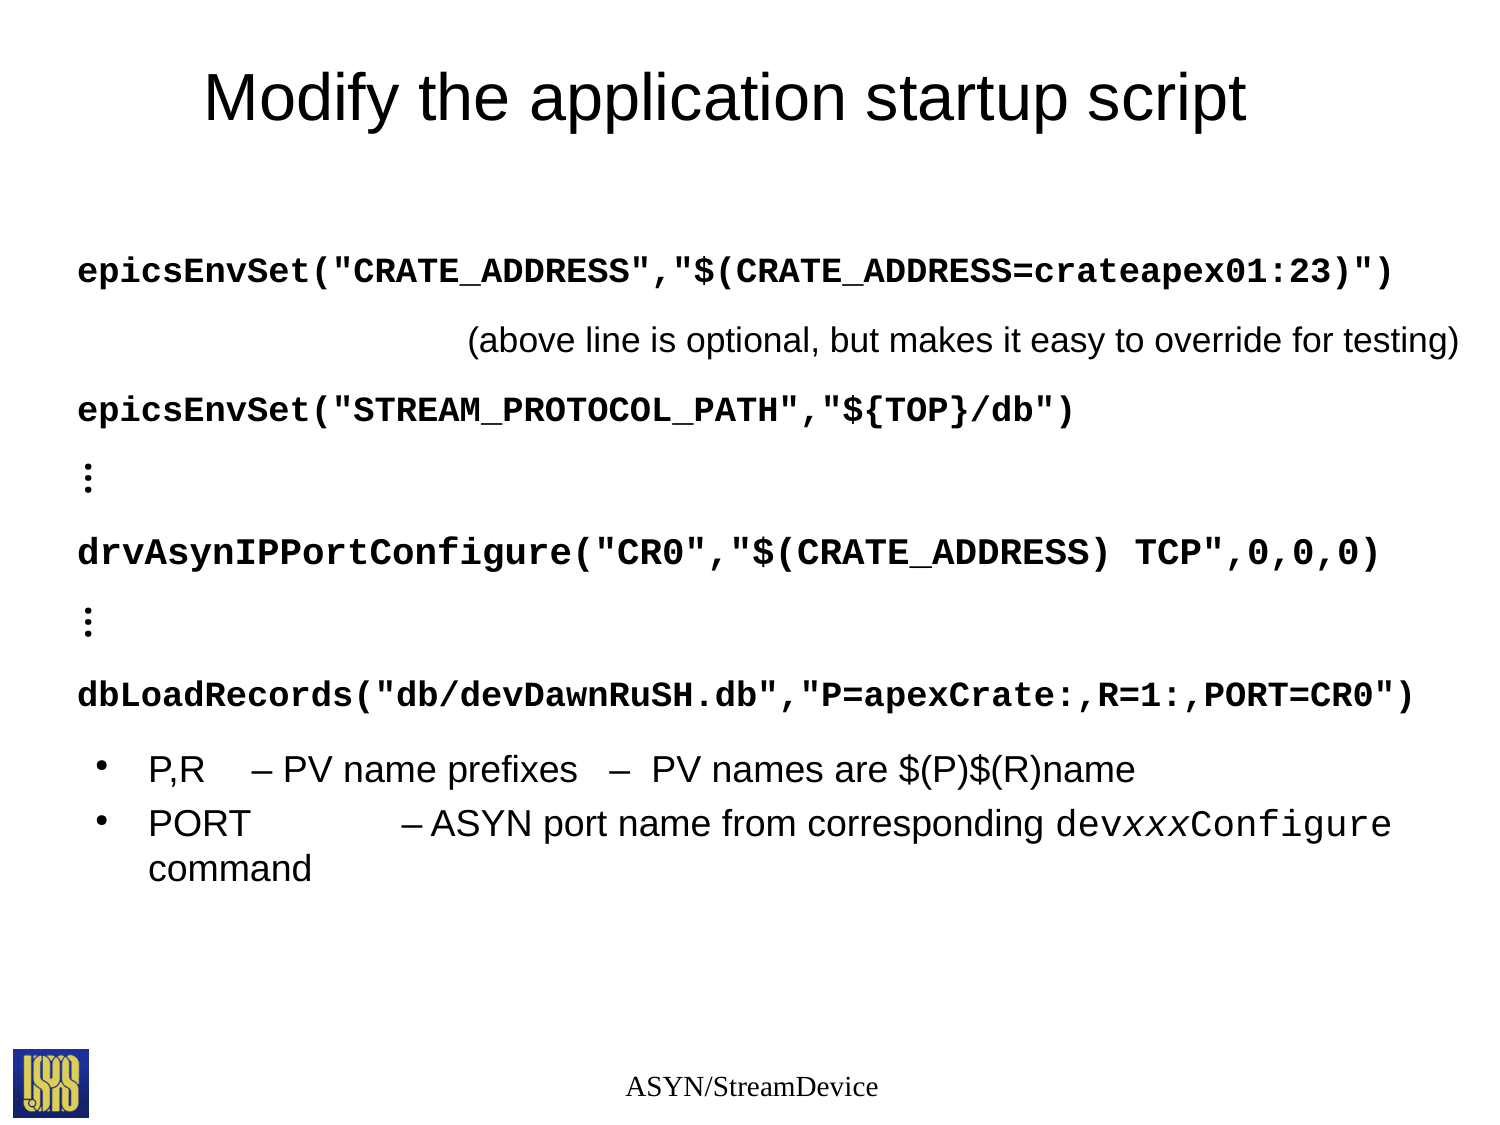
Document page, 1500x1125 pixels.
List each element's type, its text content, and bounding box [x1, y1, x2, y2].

list epicsEnvSet("CRATE_ADDRESS","$(CRATE_ADDRESS=crateapex01:23)") (above line is optional, but makes it easy to override for testing) epicsEnvSet("STREAM_PROTOCOL_PATH","${TOP}/db") ⁝ drvAsynIPPortConfigure("CR0","$(CRATE_ADDRESS) TCP",0,0,0) ⁝ dbLoadRecords("db/devDawnRuSH.db","P=apexCrate:,R=1:,PORT=CR0") P,R – PV name prefixes – PV names are $(P)$(R)name PORT – ASYN port name from corresponding devxxxConfigure command [62, 239, 1475, 916]
title Modify the application startup script [55, 54, 1361, 142]
picture [13, 1049, 89, 1118]
